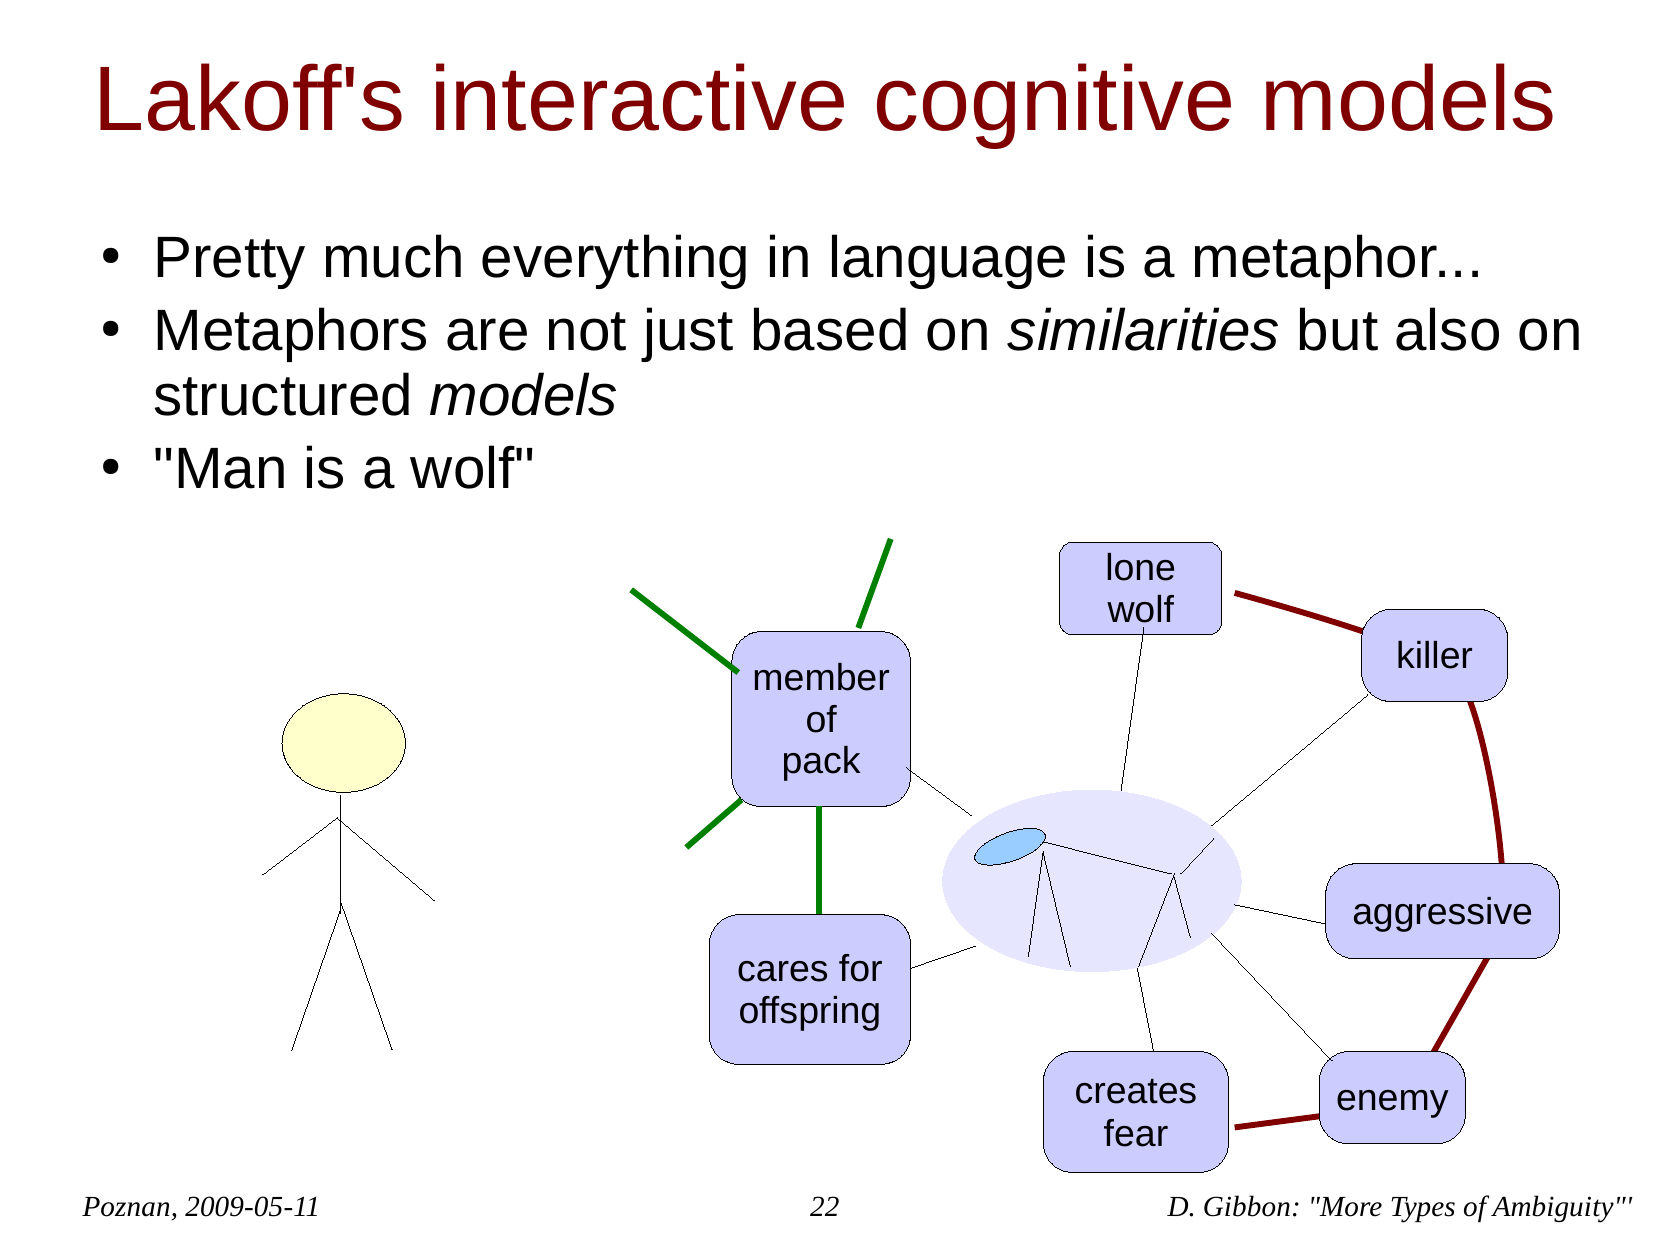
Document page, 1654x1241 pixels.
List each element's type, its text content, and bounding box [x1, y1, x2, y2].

text_box aggressive [1325, 863, 1560, 959]
text_box lone wolf [1059, 542, 1222, 635]
text_box cares for offspring [709, 914, 911, 1065]
text_box [974, 828, 1046, 866]
text_box [281, 693, 406, 793]
text_box enemy [1319, 1051, 1466, 1144]
text_box killer [1361, 609, 1508, 702]
title Lakoff's interactive cognitive models [0, 23, 1653, 174]
text_box member of pack [731, 631, 911, 807]
text_box creates fear [1043, 1051, 1229, 1173]
list Pretty much everything in language is a metaphor... Metaphors are not just based on similarities but also on structured models "Man is a wolf" [82, 225, 1612, 1163]
